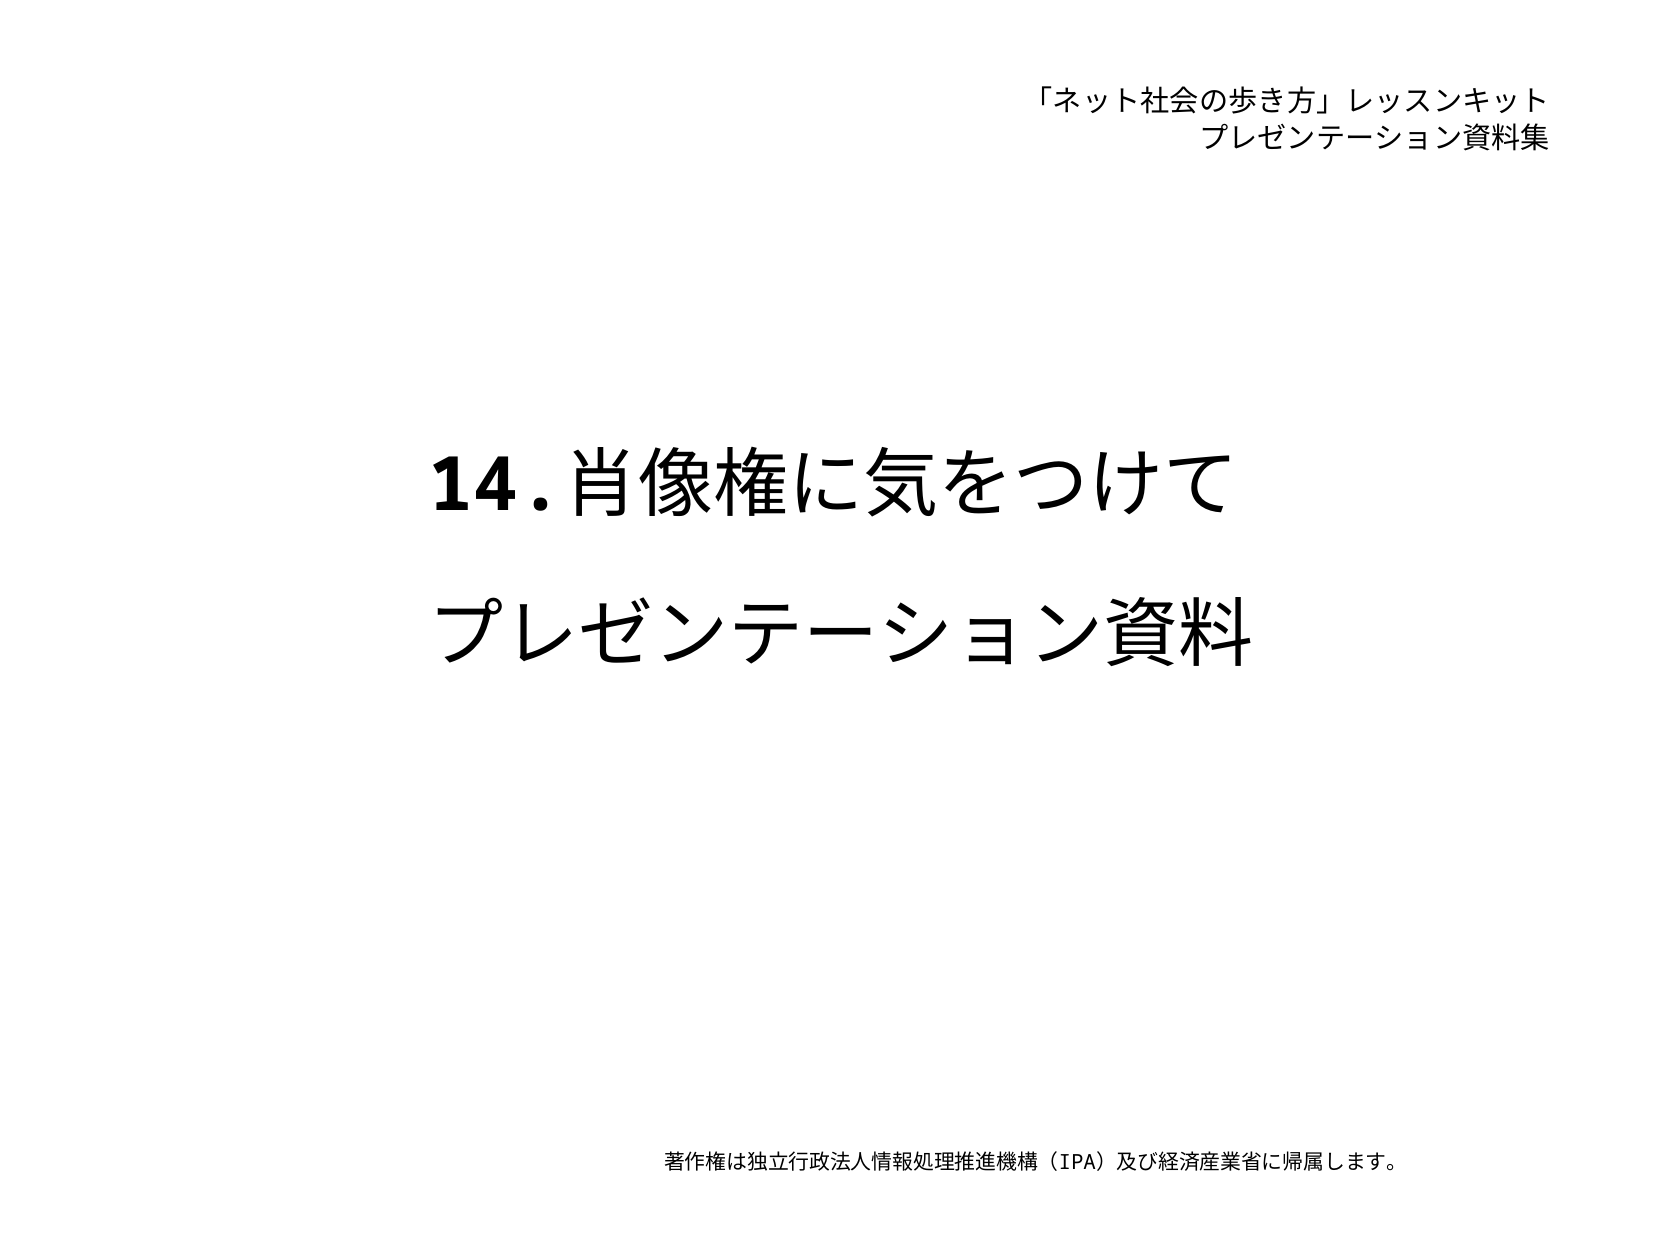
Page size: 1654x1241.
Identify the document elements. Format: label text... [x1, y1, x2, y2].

text_box 著作権は独立行政法人情報処理推進機構（IPA）及び経済産業省に帰属します。 [649, 1145, 1536, 1182]
text_box 14.肖像権に気をつけて プレゼンテーション資料 [413, 442, 1300, 683]
text_box 「ネット社会の歩き方」レッスンキット プレゼンテーション資料集 [1003, 74, 1566, 163]
